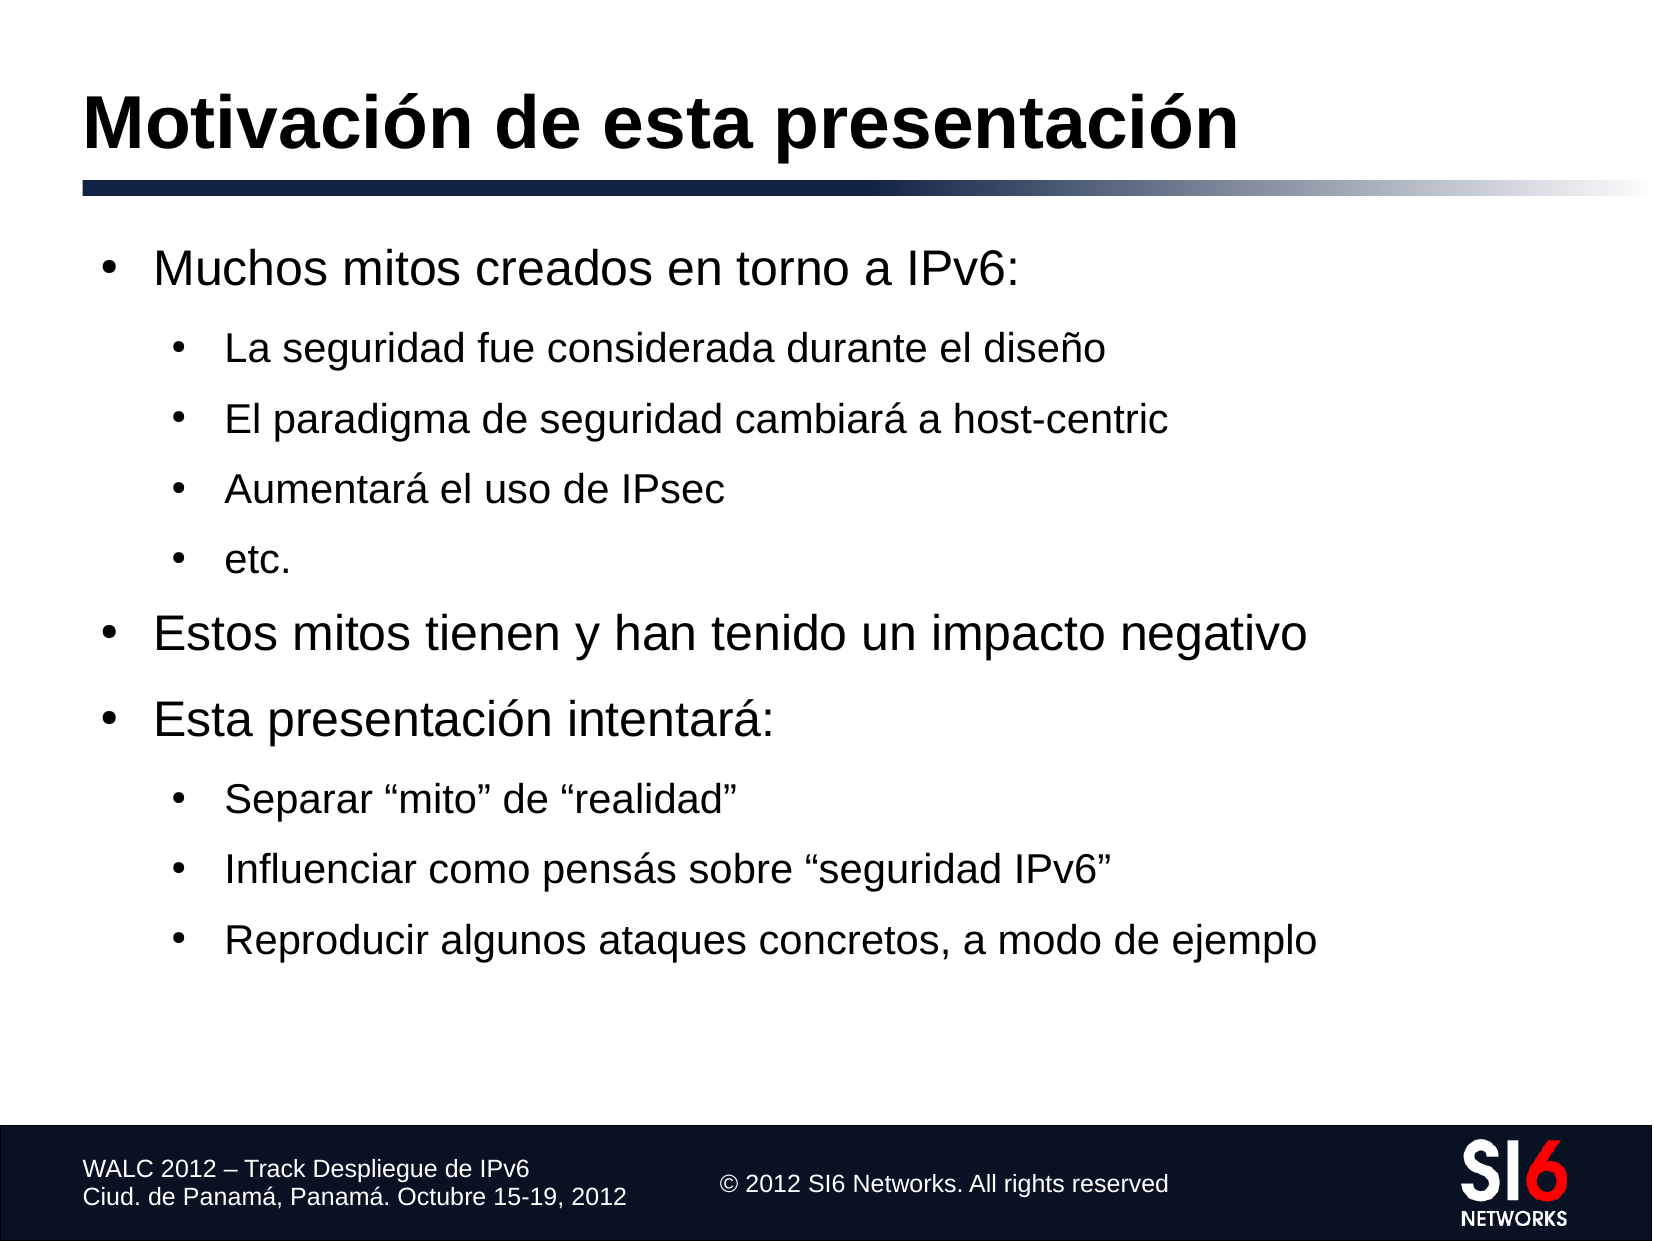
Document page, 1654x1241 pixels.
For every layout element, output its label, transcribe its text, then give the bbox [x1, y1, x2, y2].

picture [1461, 1139, 1567, 1226]
title Motivación de esta presentación [82, 49, 1571, 196]
list Muchos mitos creados en torno a IPv6: La seguridad fue considerada durante el diseño El paradigma de seguridad cambiará a host-centric Aumentará el uso de IPsec etc. Estos mitos tienen y han tenido un impacto negativo Esta presentación intentará: Separar “mito” de “realidad” Influenciar como pensás sobre “seguridad IPv6” Reproducir algunos ataques concretos, a modo de ejemplo [82, 240, 1571, 1059]
